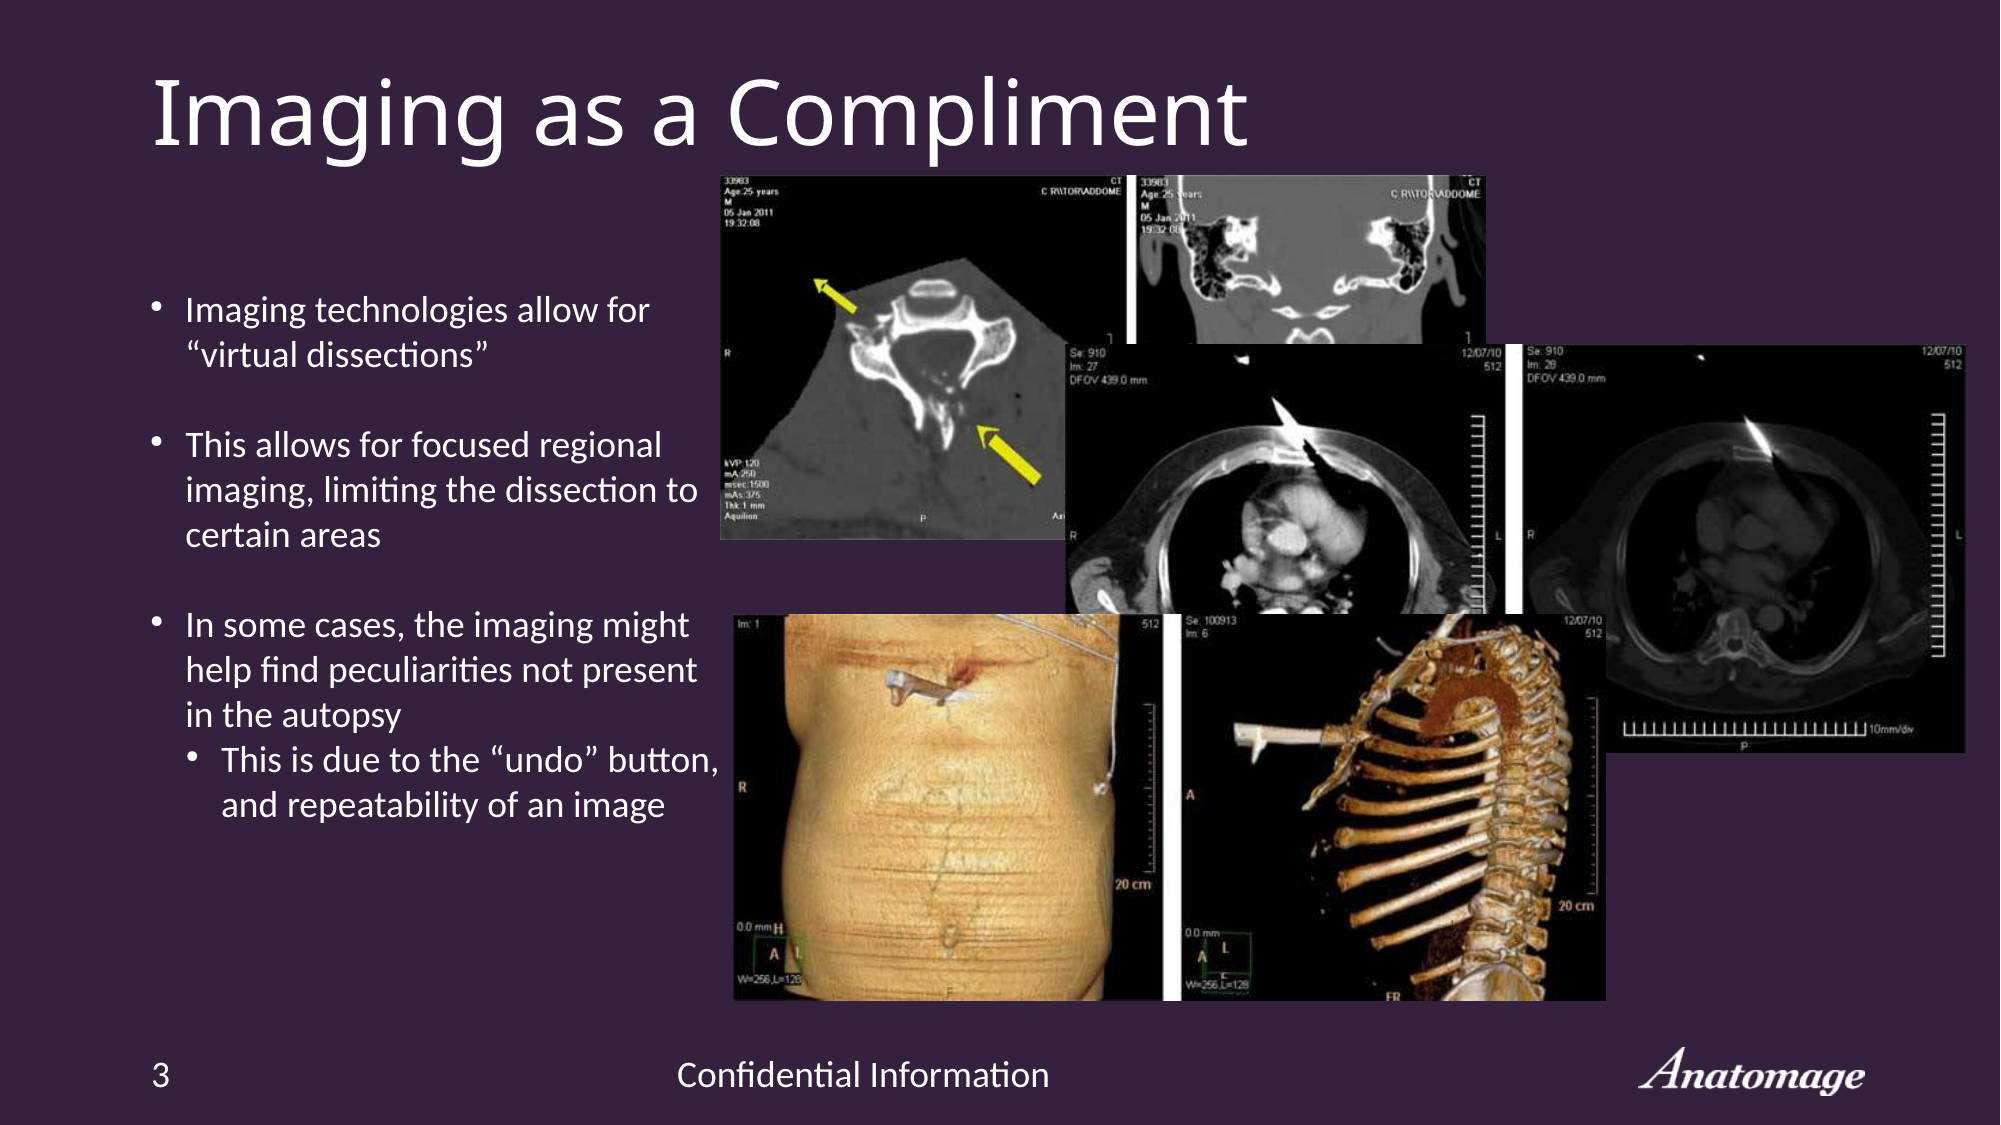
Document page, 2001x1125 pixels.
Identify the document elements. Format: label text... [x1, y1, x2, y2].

picture [720, 175, 1966, 1001]
title Imaging as a Compliment [137, 60, 1863, 278]
slide_number 19 [136, 1042, 587, 1103]
text_box Imaging technologies allow for “virtual dissections” This allows for focused regional imaging, limiting the dissection to certain areas In some cases, the imaging might help find peculiarities not present in the autopsy This is due to the “undo” button, and repeatability of an image [135, 277, 751, 924]
footer Confidential Information [662, 1042, 1338, 1103]
picture [1638, 1047, 1865, 1096]
